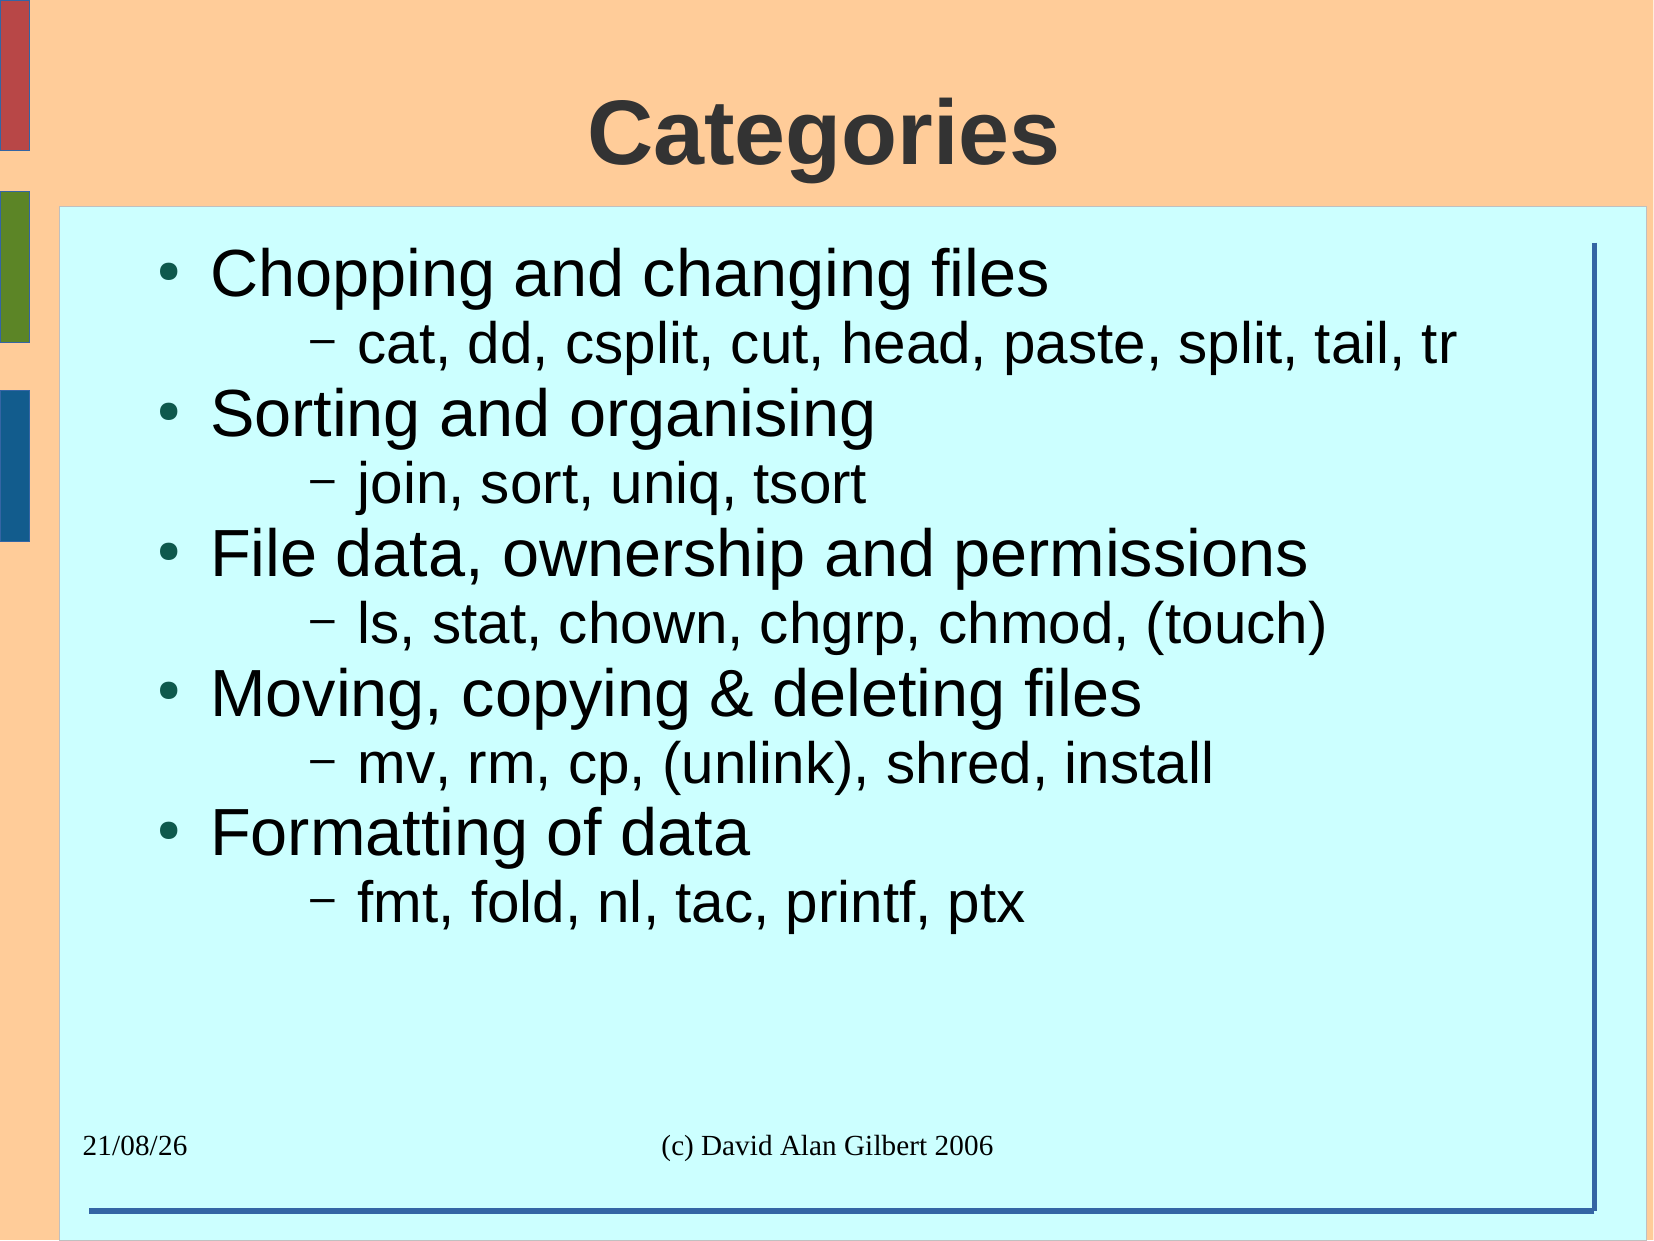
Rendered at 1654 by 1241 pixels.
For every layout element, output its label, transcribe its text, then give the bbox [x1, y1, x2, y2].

list Chopping and changing files cat, dd, csplit, cut, head, paste, split, tail, tr Sorting and organising join, sort, uniq, tsort File data, ownership and permissions ls, stat, chown, chgrp, chmod, (touch) Moving, copying & deleting files mv, rm, cp, (unlink), shred, install Formatting of data fmt, fold, nl, tac, printf, ptx [121, 236, 1534, 1127]
title Categories [118, 29, 1531, 237]
